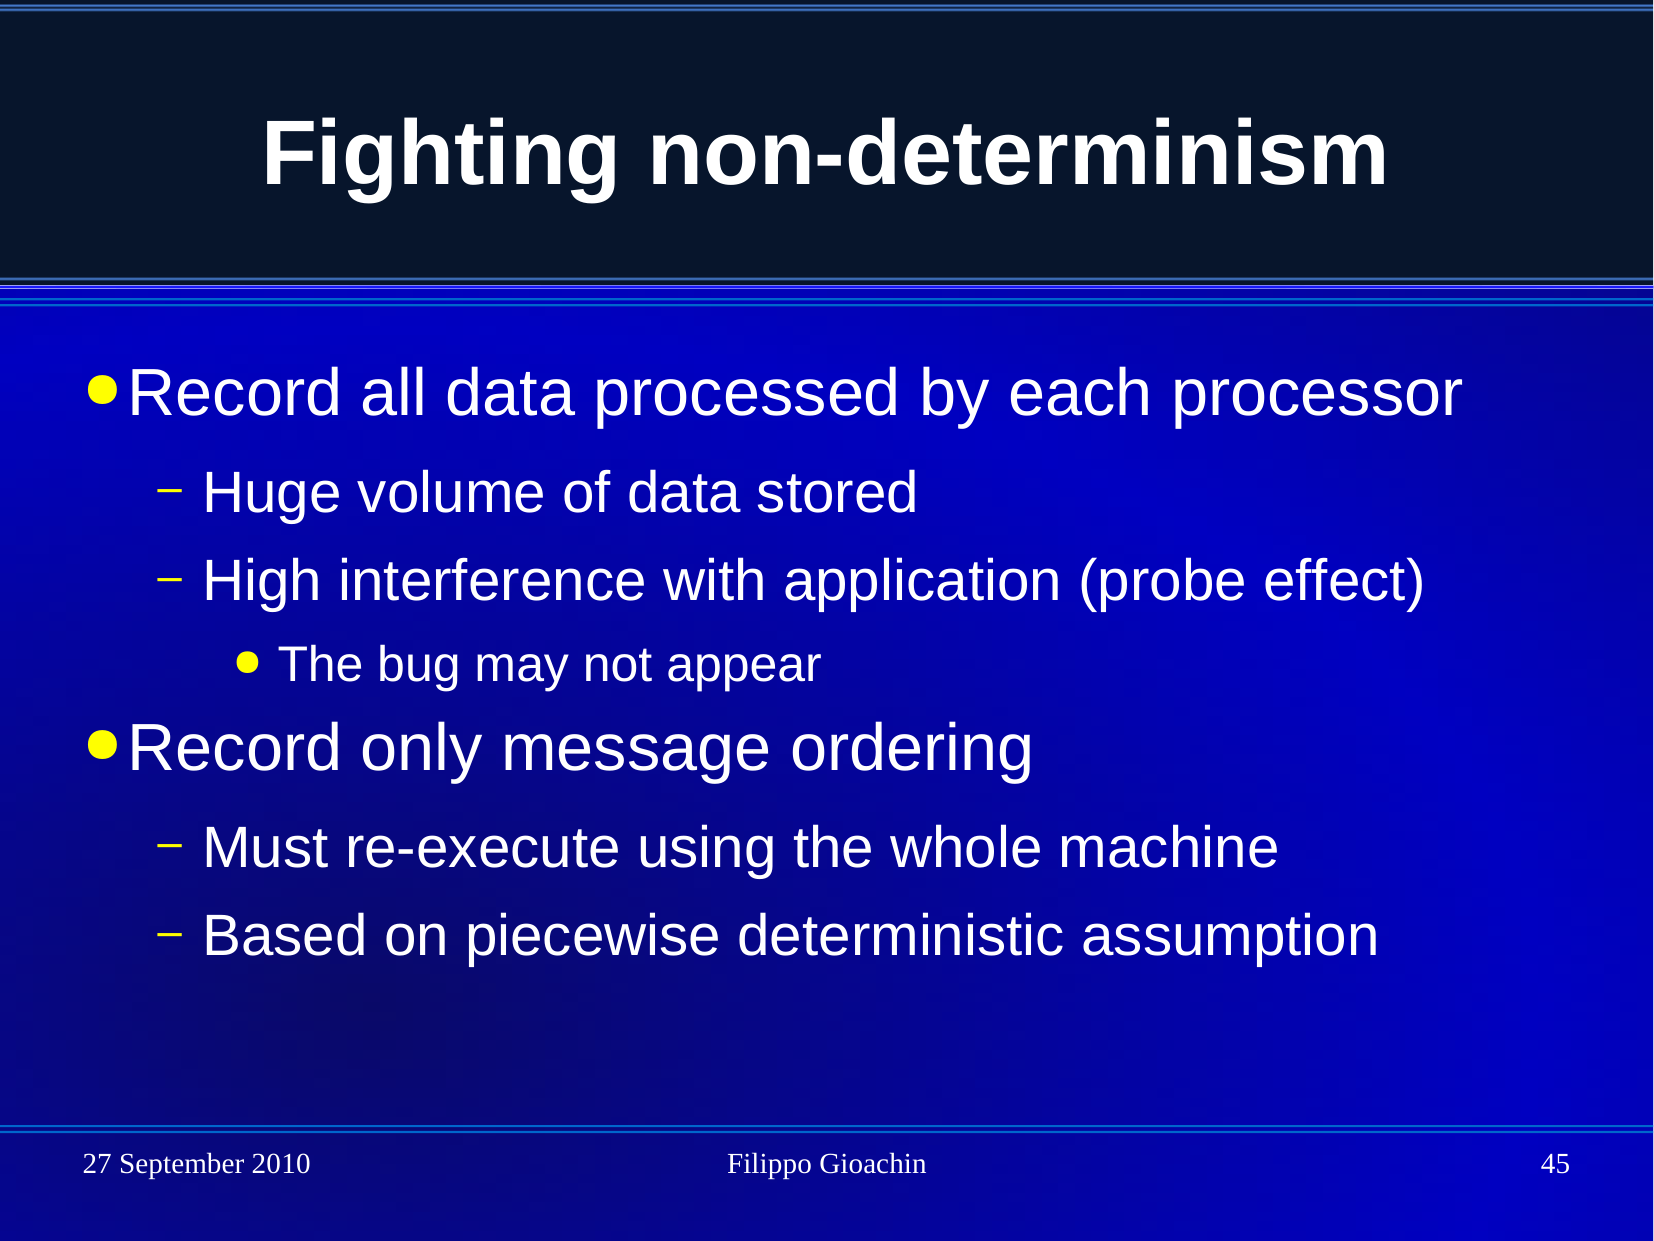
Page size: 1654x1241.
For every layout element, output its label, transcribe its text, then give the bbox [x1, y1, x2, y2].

picture [772, 1161, 778, 1172]
picture [787, 1161, 793, 1172]
picture [801, 1160, 808, 1172]
picture [0, 307, 1654, 1125]
title Fighting non-determinism [82, 49, 1571, 257]
picture [300, 1160, 307, 1172]
picture [210, 1161, 217, 1172]
picture [0, 0, 1654, 285]
picture [0, 289, 1654, 298]
list Record all data processed by each processor Huge volume of data stored High interference with application (probe effect) The bug may not appear Record only message ordering Must re-execute using the whole machine Based on piecewise deterministic assumption [82, 355, 1571, 1160]
picture [153, 1161, 159, 1172]
picture [0, 1134, 1654, 1241]
picture [852, 1160, 859, 1172]
picture [270, 1160, 277, 1172]
